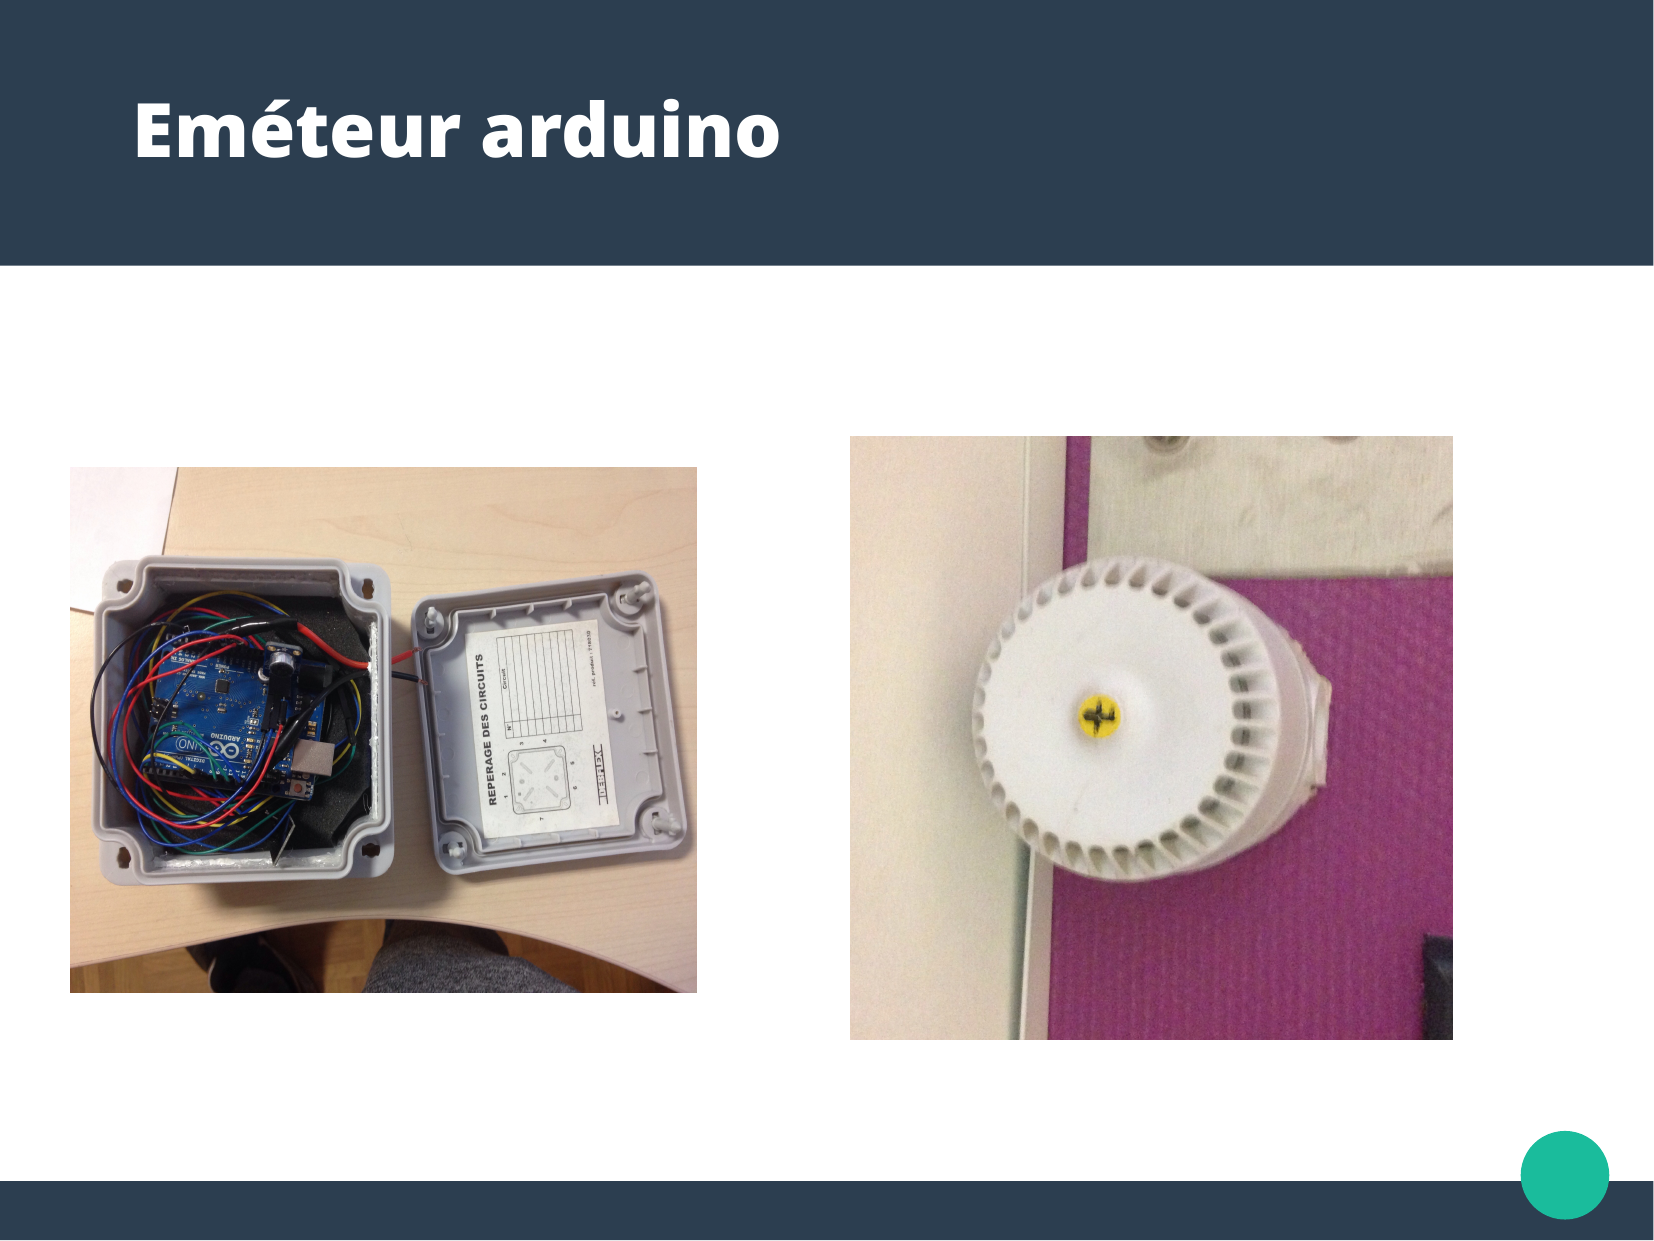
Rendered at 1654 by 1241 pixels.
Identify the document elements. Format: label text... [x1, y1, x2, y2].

title Eméteur arduino [59, 49, 1595, 207]
picture [850, 436, 1453, 1040]
picture [70, 467, 697, 993]
